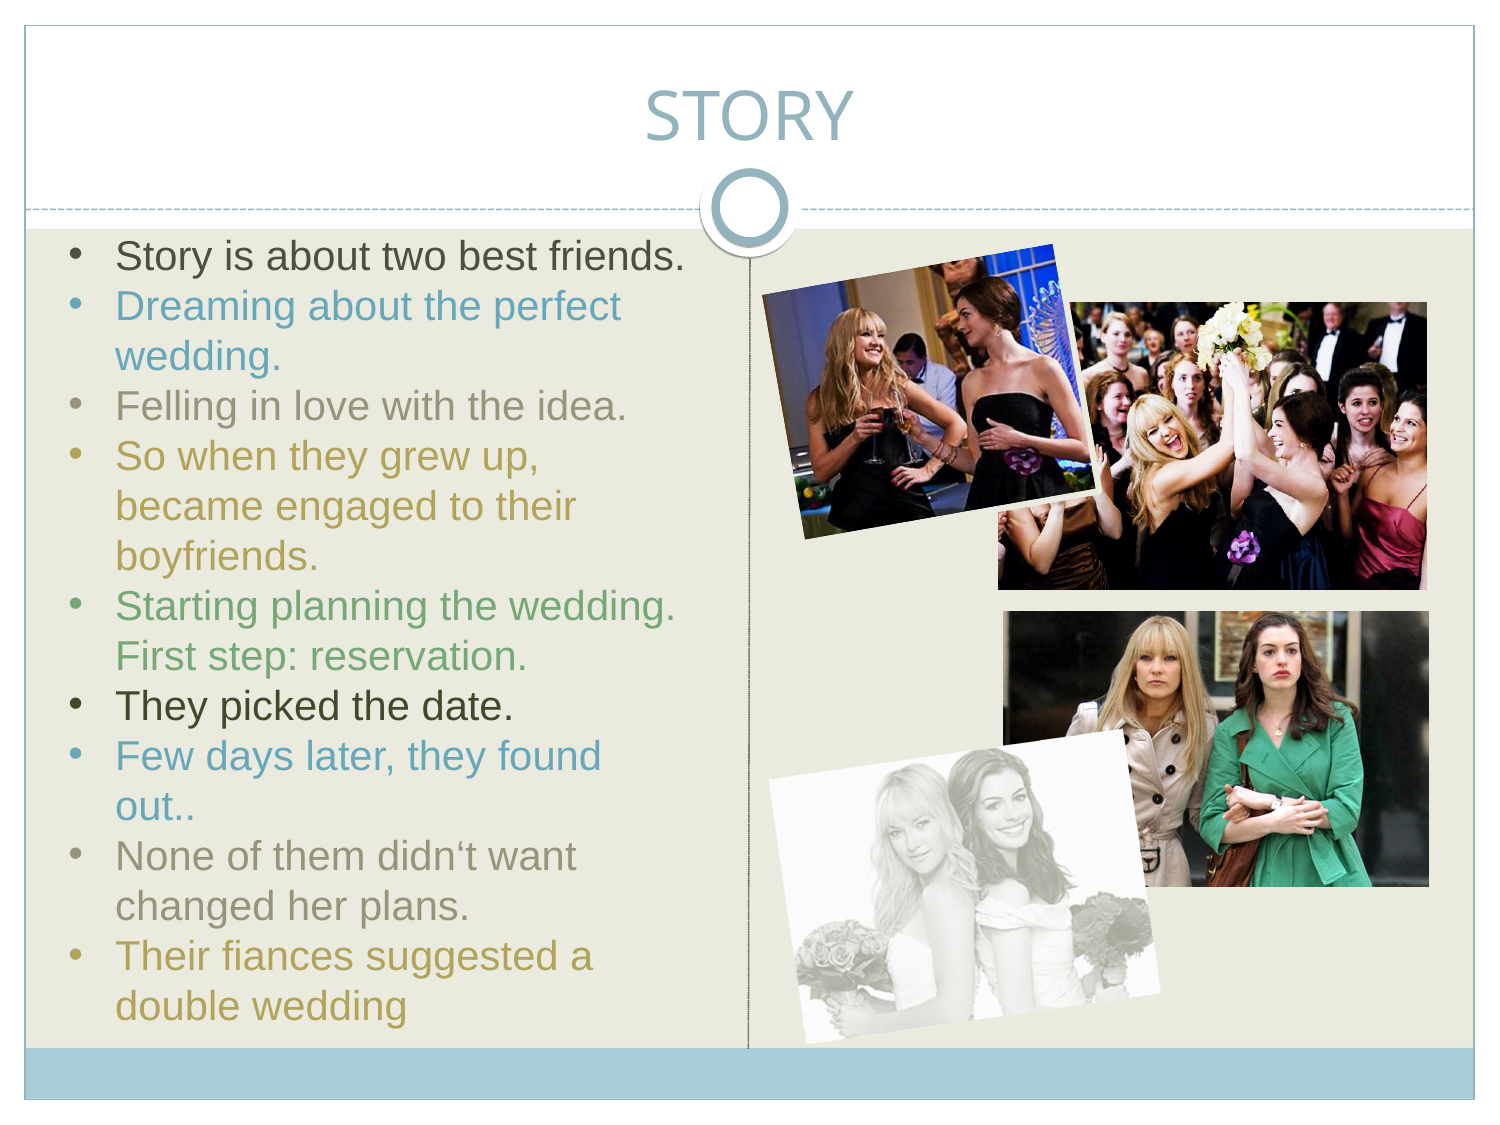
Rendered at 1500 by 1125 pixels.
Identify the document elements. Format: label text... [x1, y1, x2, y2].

text_box Story is about two best friends. Dreaming about the perfect wedding. Felling in love with the idea. So when they grew up, became engaged to their boyfriends. Starting planning the wedding. First step: reservation. They picked the date. Few days later, they found out.. None of them didn‘t want changed her plans. Their fiances suggested a double wedding [53, 221, 704, 1037]
picture [998, 302, 1427, 590]
title STORY [49, 37, 1450, 162]
picture [761, 243, 1096, 540]
picture [768, 611, 1429, 1045]
